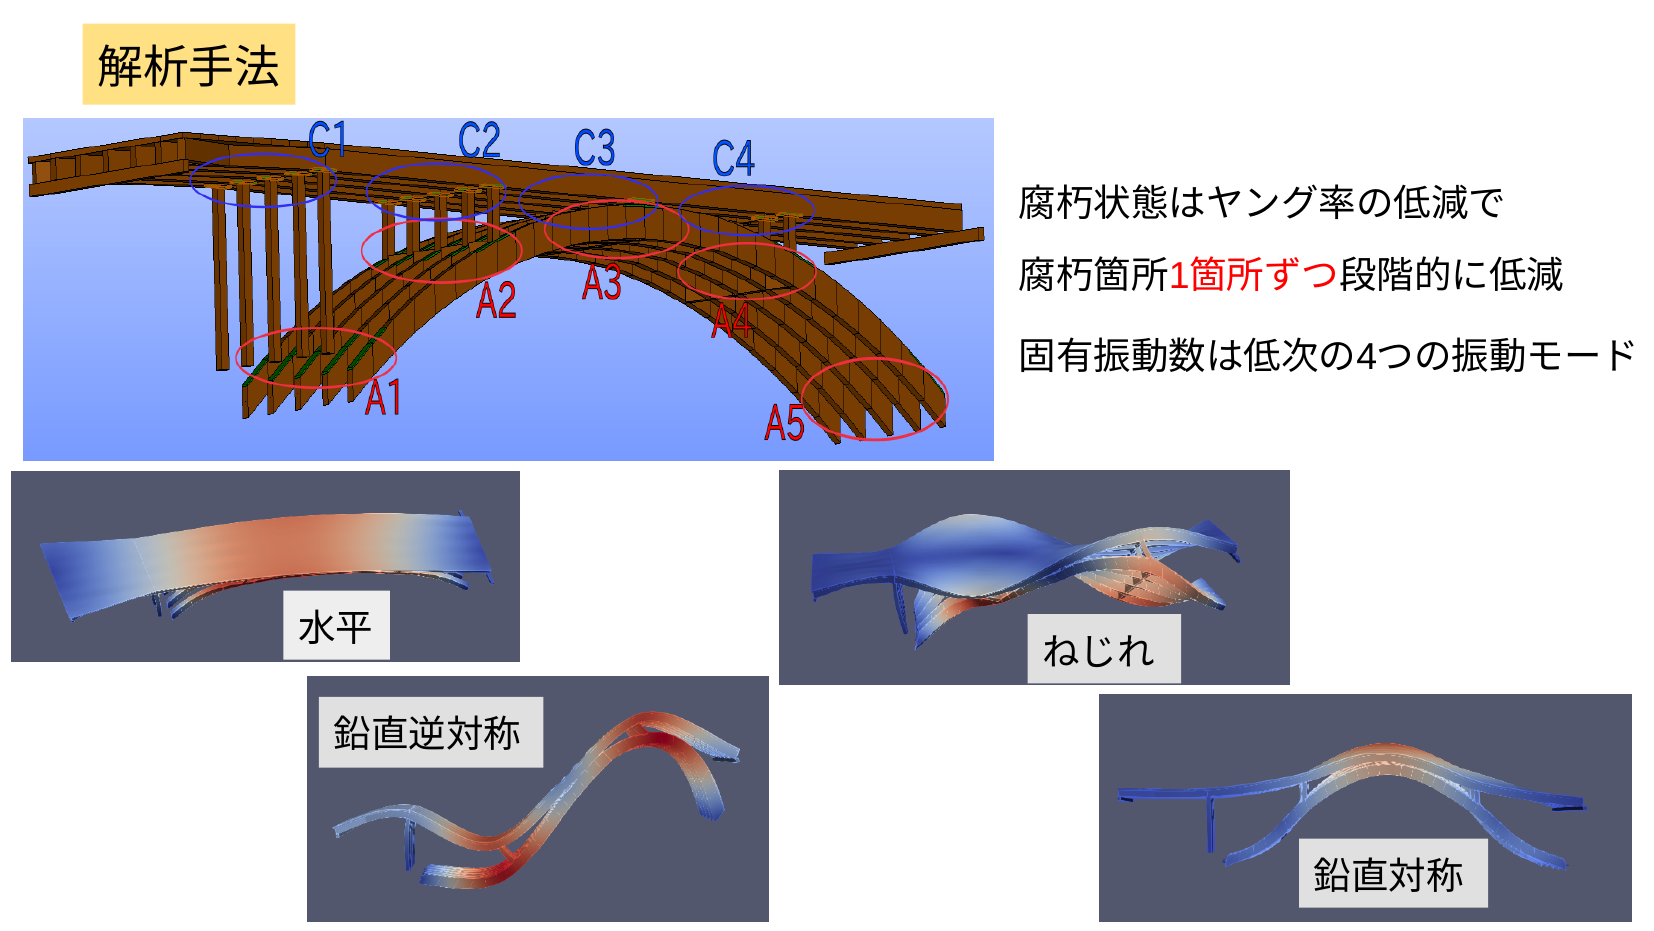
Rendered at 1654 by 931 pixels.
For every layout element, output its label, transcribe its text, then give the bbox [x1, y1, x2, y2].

text_box 腐朽状態はヤング率の低減で [1003, 165, 1522, 235]
picture [779, 470, 1290, 686]
text_box 水平 [283, 590, 390, 660]
text_box 鉛直逆対称 [318, 696, 544, 768]
text_box 腐朽箇所1箇所ずつ段階的に低減 [1003, 237, 1580, 308]
picture [1099, 694, 1632, 922]
text_box 解析手法 [82, 23, 296, 105]
picture [11, 471, 520, 662]
picture [307, 676, 769, 922]
text_box 鉛直対称 [1299, 838, 1489, 908]
picture [23, 118, 994, 461]
text_box 固有振動数は低次の4つの振動モード [1003, 318, 1654, 390]
text_box ねじれ [1027, 614, 1182, 684]
